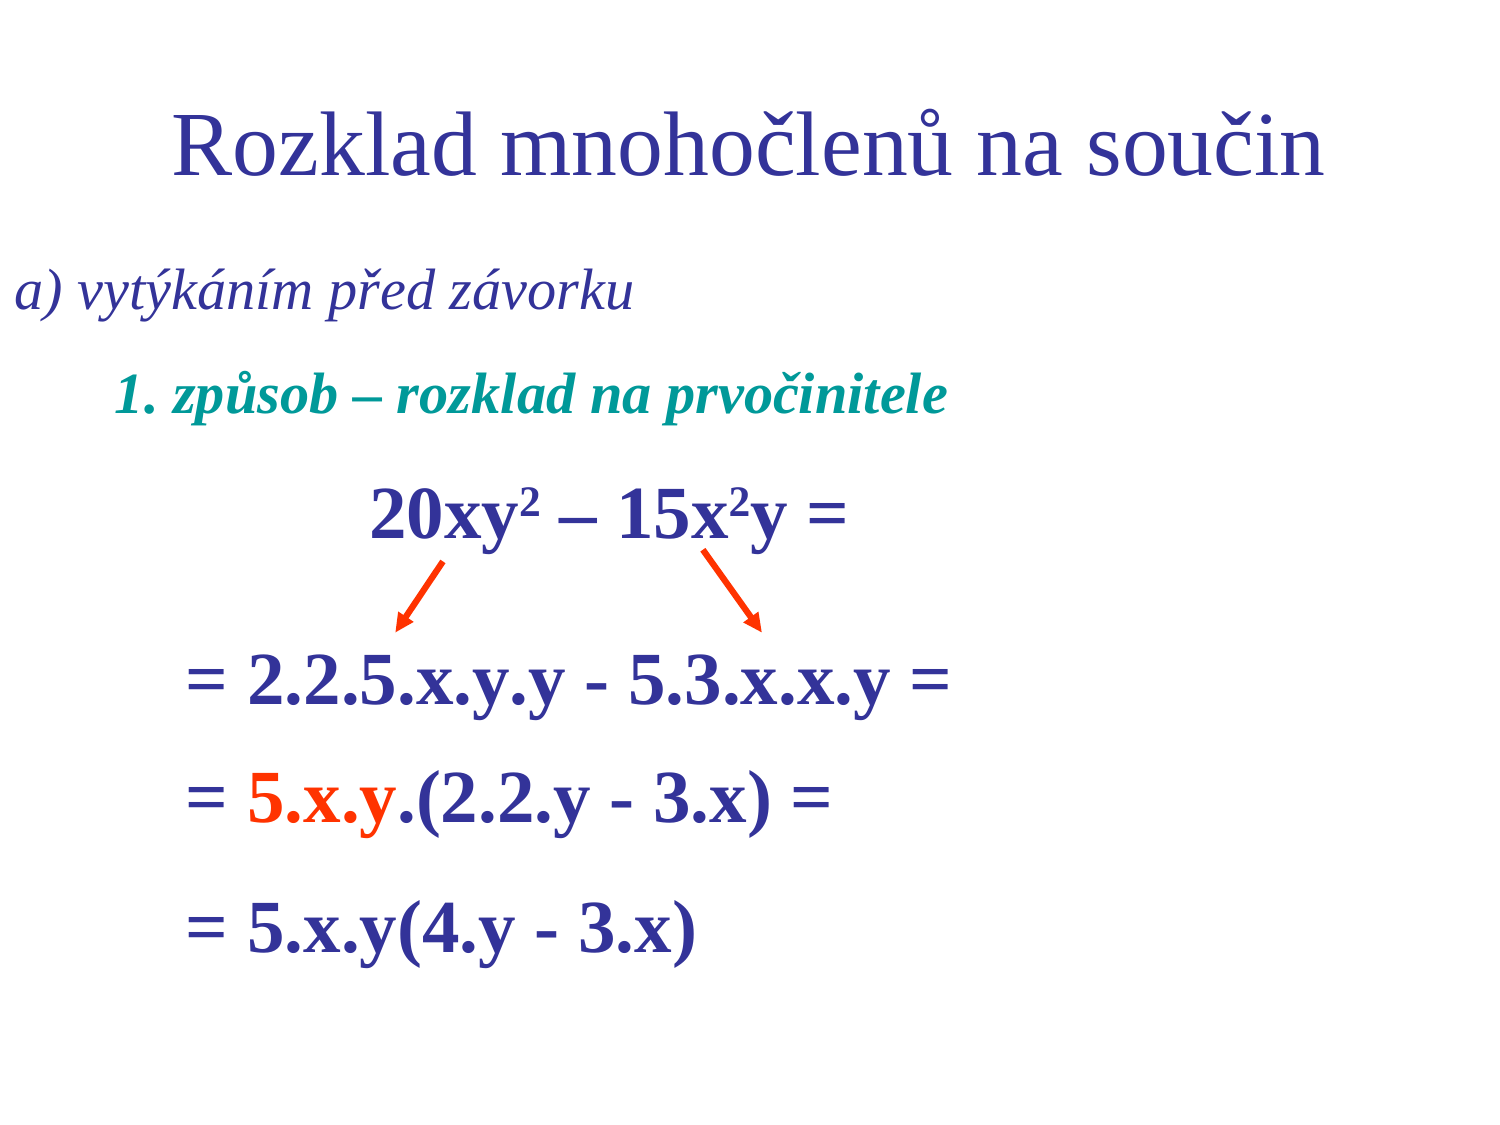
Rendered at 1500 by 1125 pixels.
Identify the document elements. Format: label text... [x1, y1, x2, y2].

text_box 1. způsob – rozklad na prvočinitele [100, 347, 975, 434]
text_box = 2.2.5.x.y.y - 5.3.x.x.y = [171, 621, 1128, 727]
text_box a) vytýkáním před závorku [0, 243, 762, 329]
text_box = 5.x.y.(2.2.y - 3.x) = [171, 739, 1128, 846]
text_box 20xy2 – 15x2y = [354, 456, 904, 562]
text_box Rozklad mnohočlenů na součin [75, 45, 1426, 233]
text_box = 5.x.y(4.y - 3.x) [171, 869, 1128, 976]
